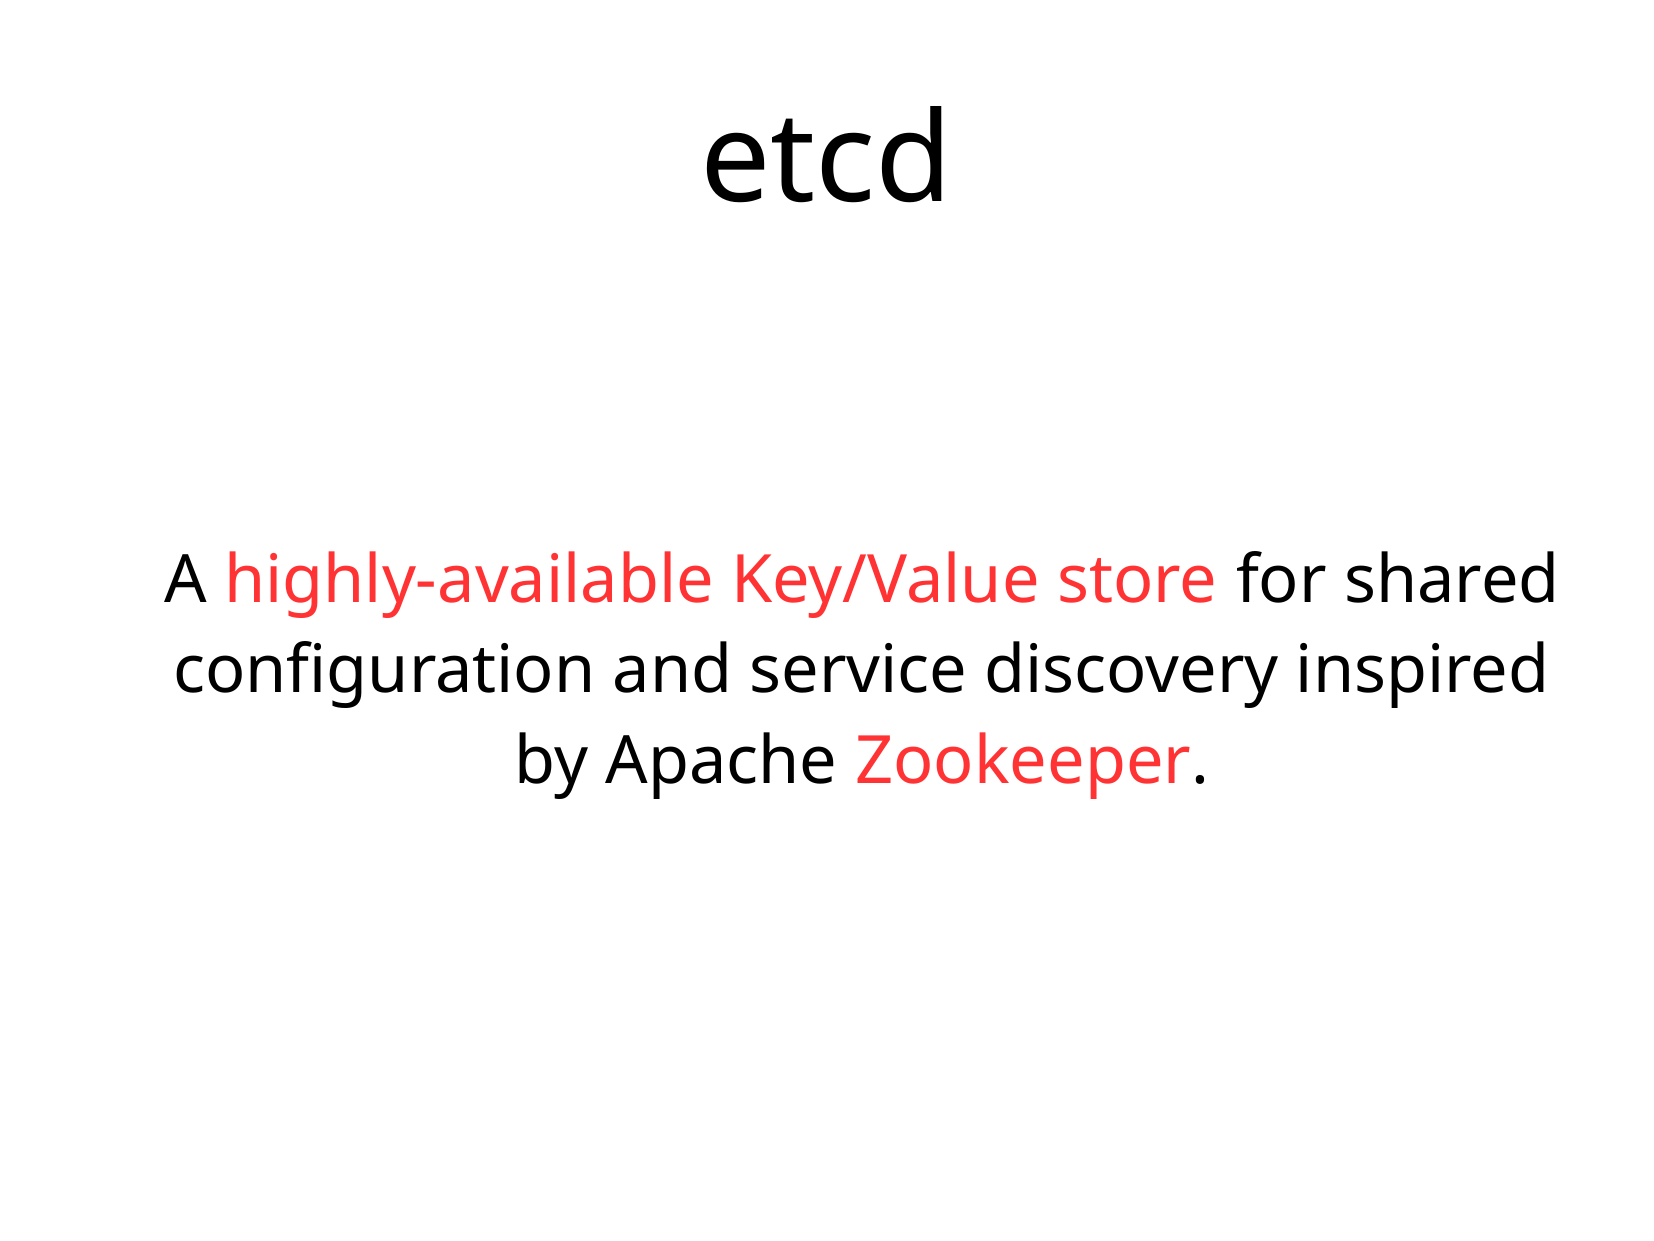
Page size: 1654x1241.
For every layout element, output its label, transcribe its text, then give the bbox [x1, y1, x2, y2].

list A highly-available Key/Value store for shared configuration and service discovery inspired by Apache Zookeeper. [82, 290, 1571, 1010]
title etcd [82, 49, 1571, 257]
